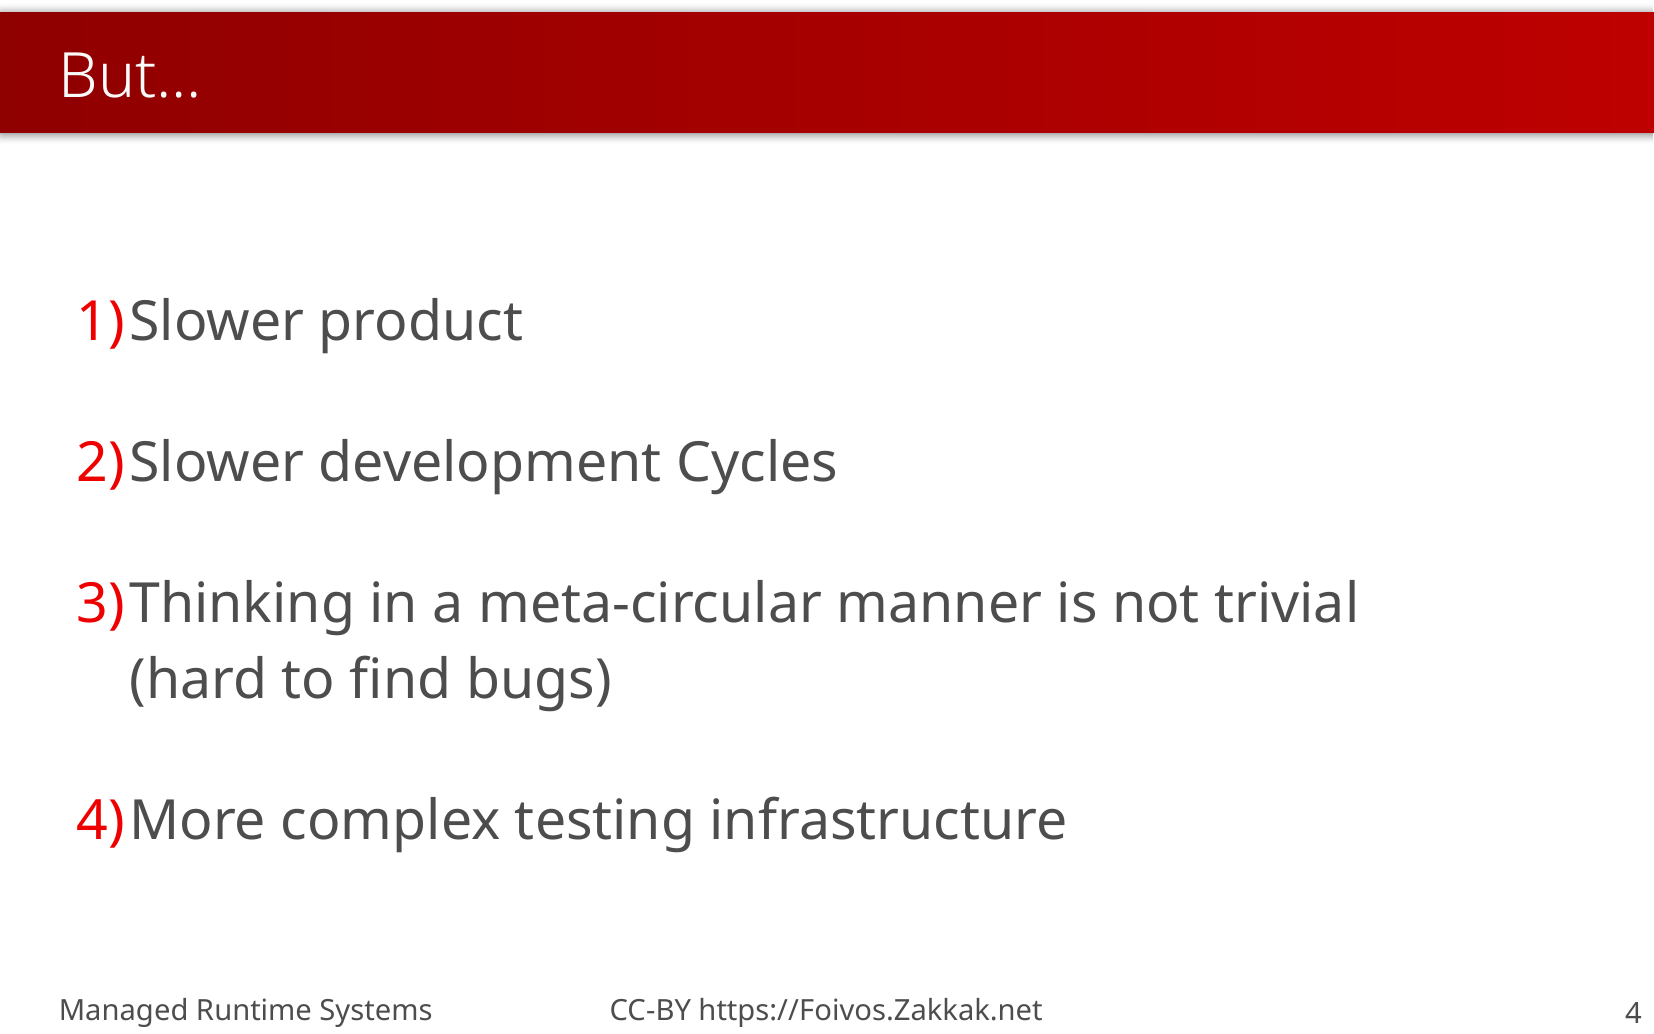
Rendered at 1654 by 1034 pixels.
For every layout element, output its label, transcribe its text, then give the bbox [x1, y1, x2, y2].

title But... [58, 7, 1329, 139]
list Slower product Slower development Cycles Thinking in a meta-circular manner is not trivial (hard to find bugs) More complex testing infrastructure [58, 177, 1594, 960]
